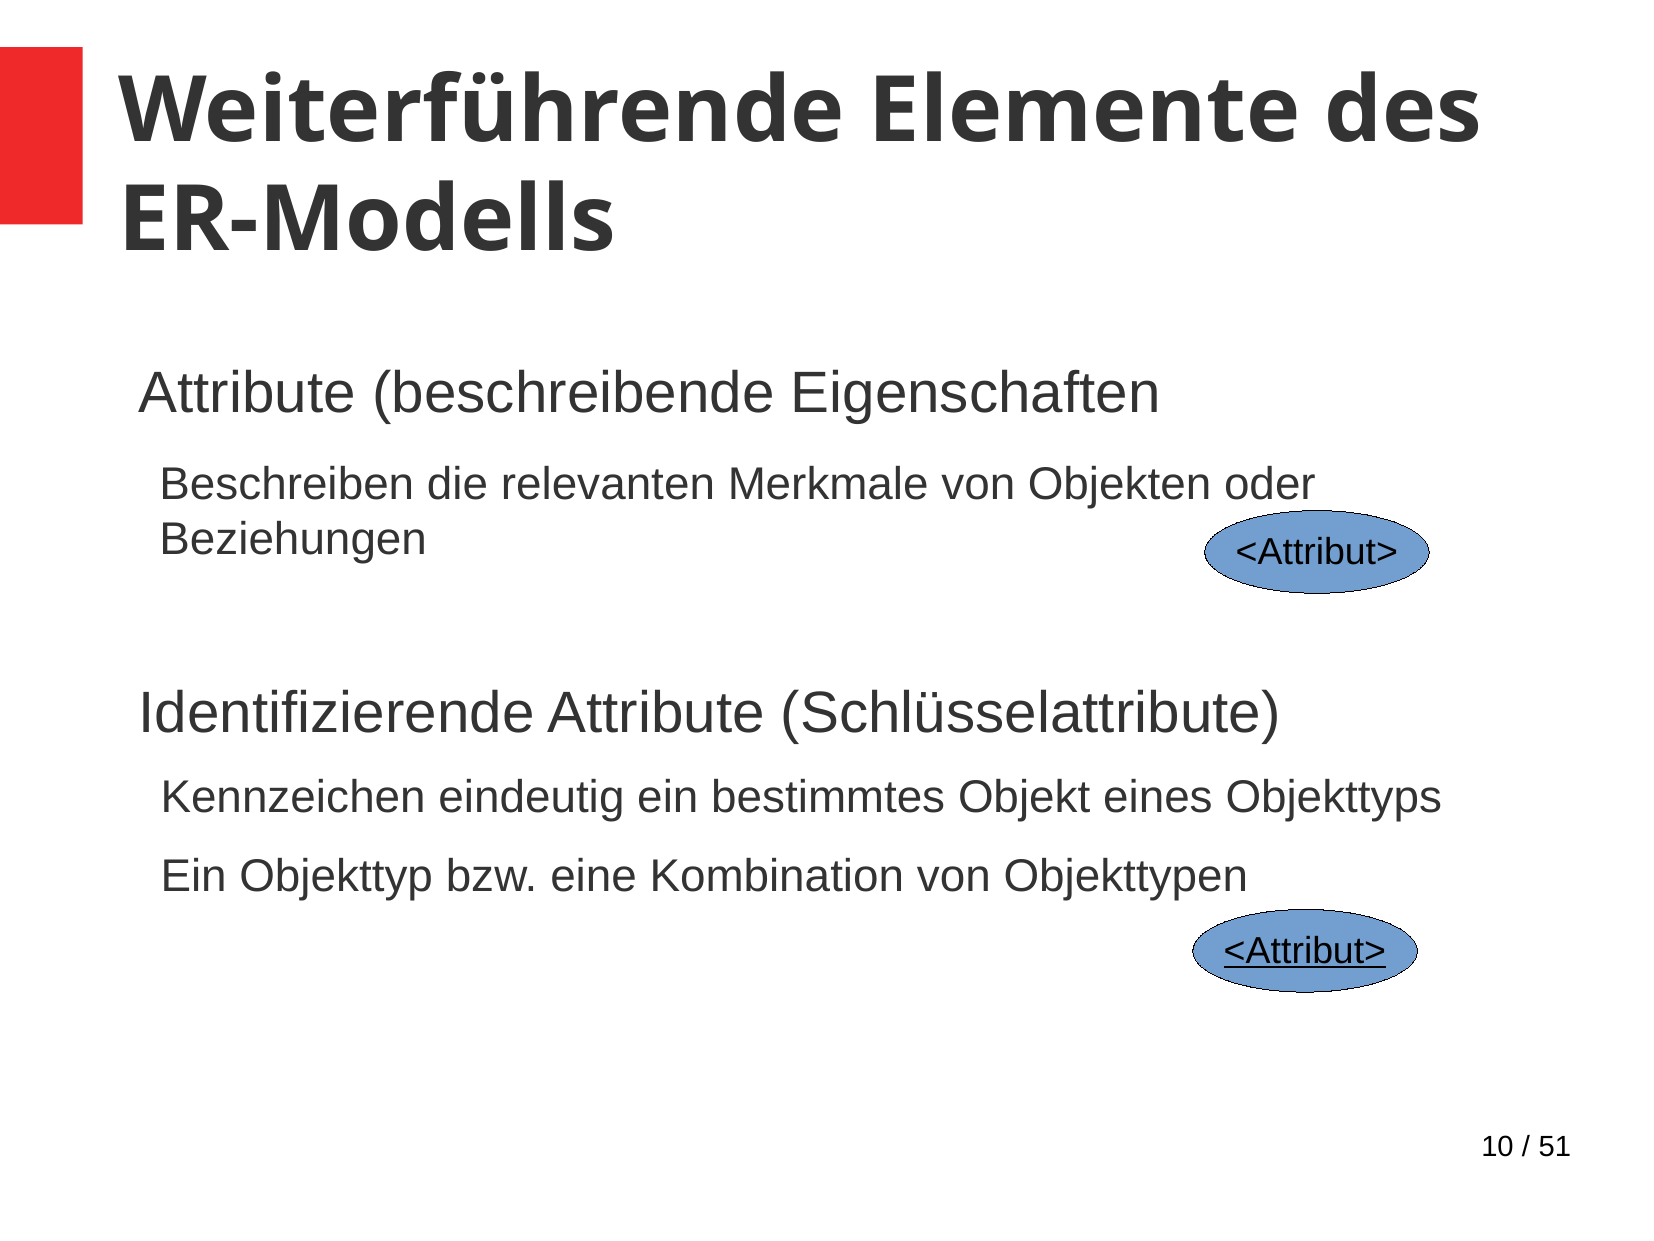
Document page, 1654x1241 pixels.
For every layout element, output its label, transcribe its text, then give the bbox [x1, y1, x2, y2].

text_box <Attribut> [1192, 909, 1418, 993]
list Attribute (beschreibende Eigenschaften Beschreiben die relevanten Merkmale von Objekten oder Beziehungen Identifizierende Attribute (Schlüsselattribute) Kennzeichen eindeutig ein bestimmtes Objekt eines Objekttyps Ein Objekttyp bzw. eine Kombination von Objekttypen [118, 354, 1536, 1074]
text_box <Attribut> [1204, 510, 1430, 594]
title Weiterführende Elemente des ER-Modells [118, 49, 1571, 257]
